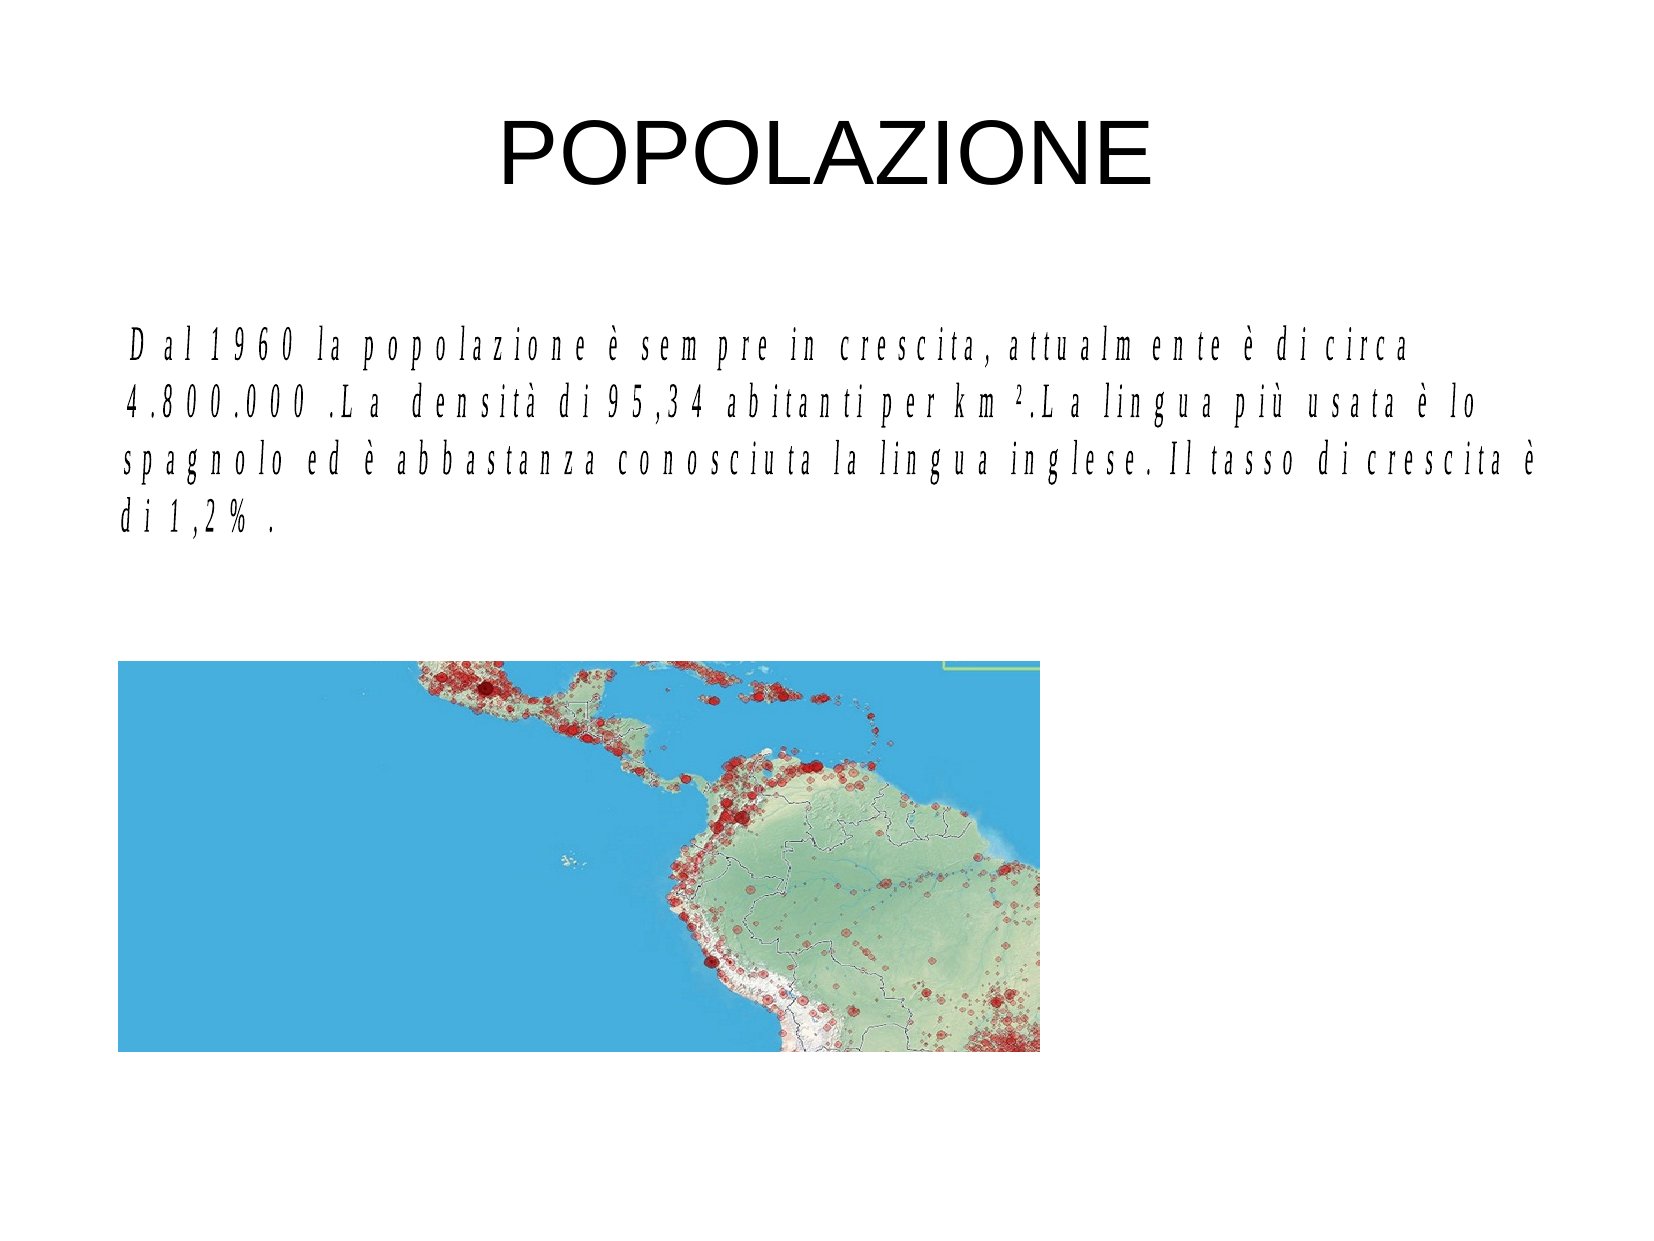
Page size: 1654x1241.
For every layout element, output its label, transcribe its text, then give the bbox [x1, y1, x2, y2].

picture [118, 661, 1040, 1052]
picture [119, 257, 1571, 544]
title POPOLAZIONE [82, 49, 1571, 257]
